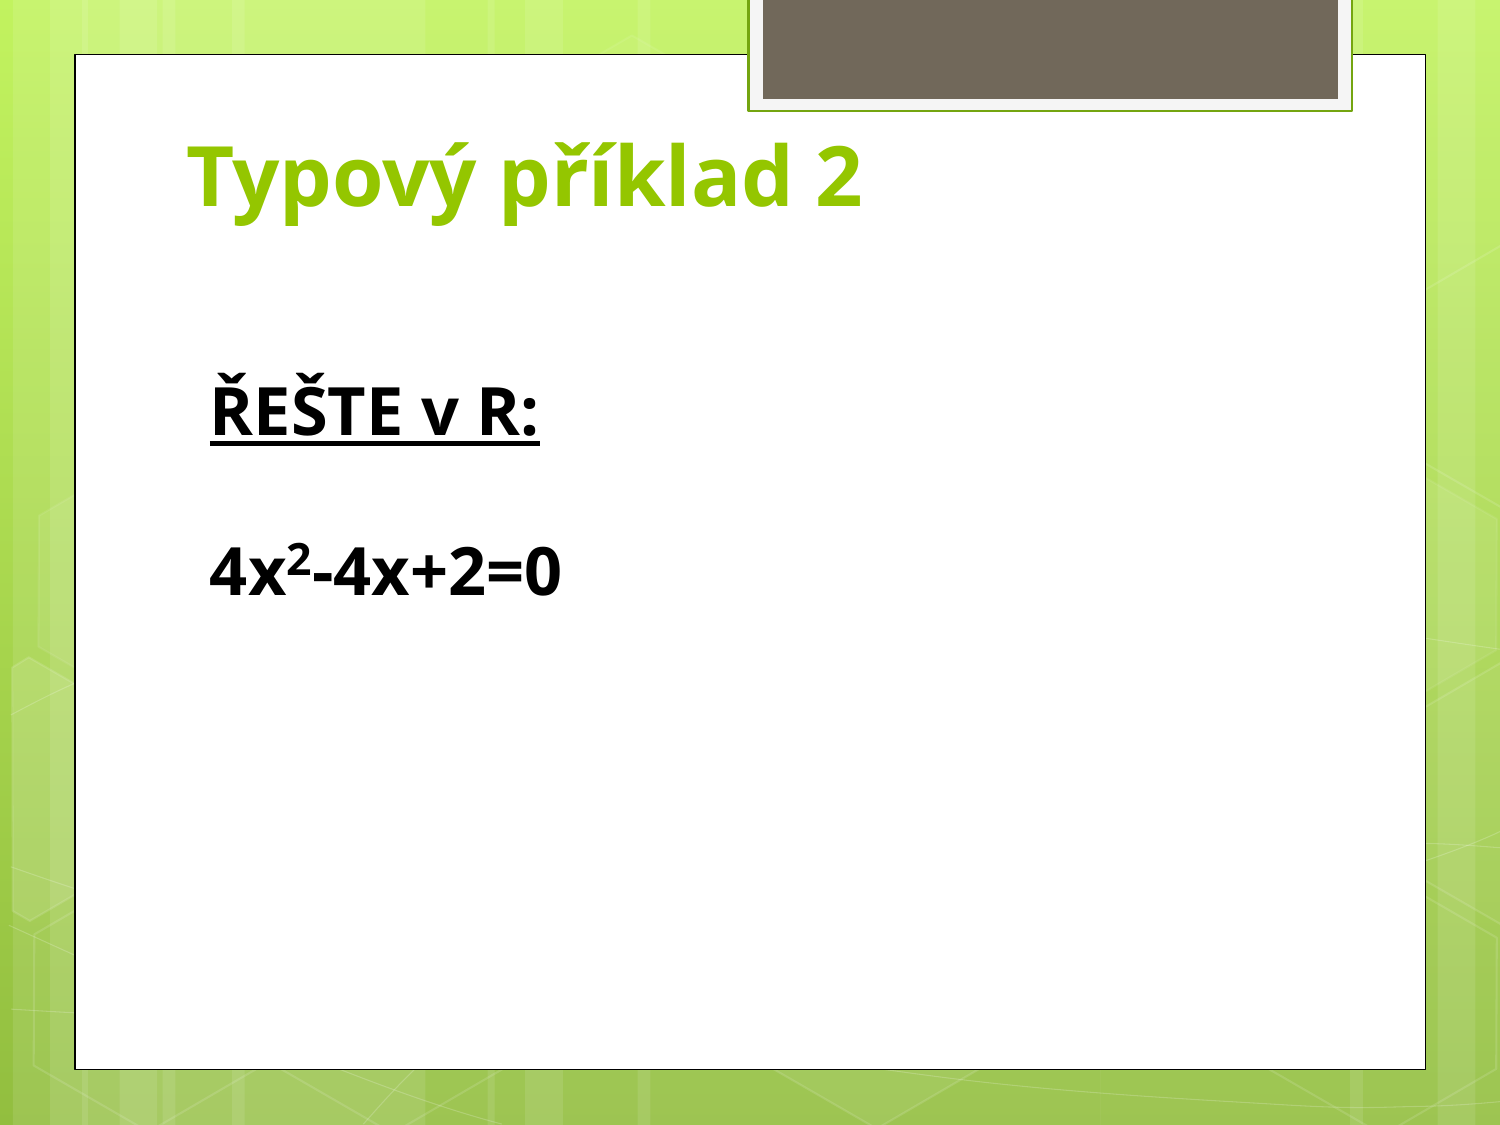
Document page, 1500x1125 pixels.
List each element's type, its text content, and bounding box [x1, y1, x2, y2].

text_box ŘEŠTE v R: 4x2-4x+2=0 [195, 362, 1246, 617]
title Typový příklad 2 [171, 42, 1415, 231]
